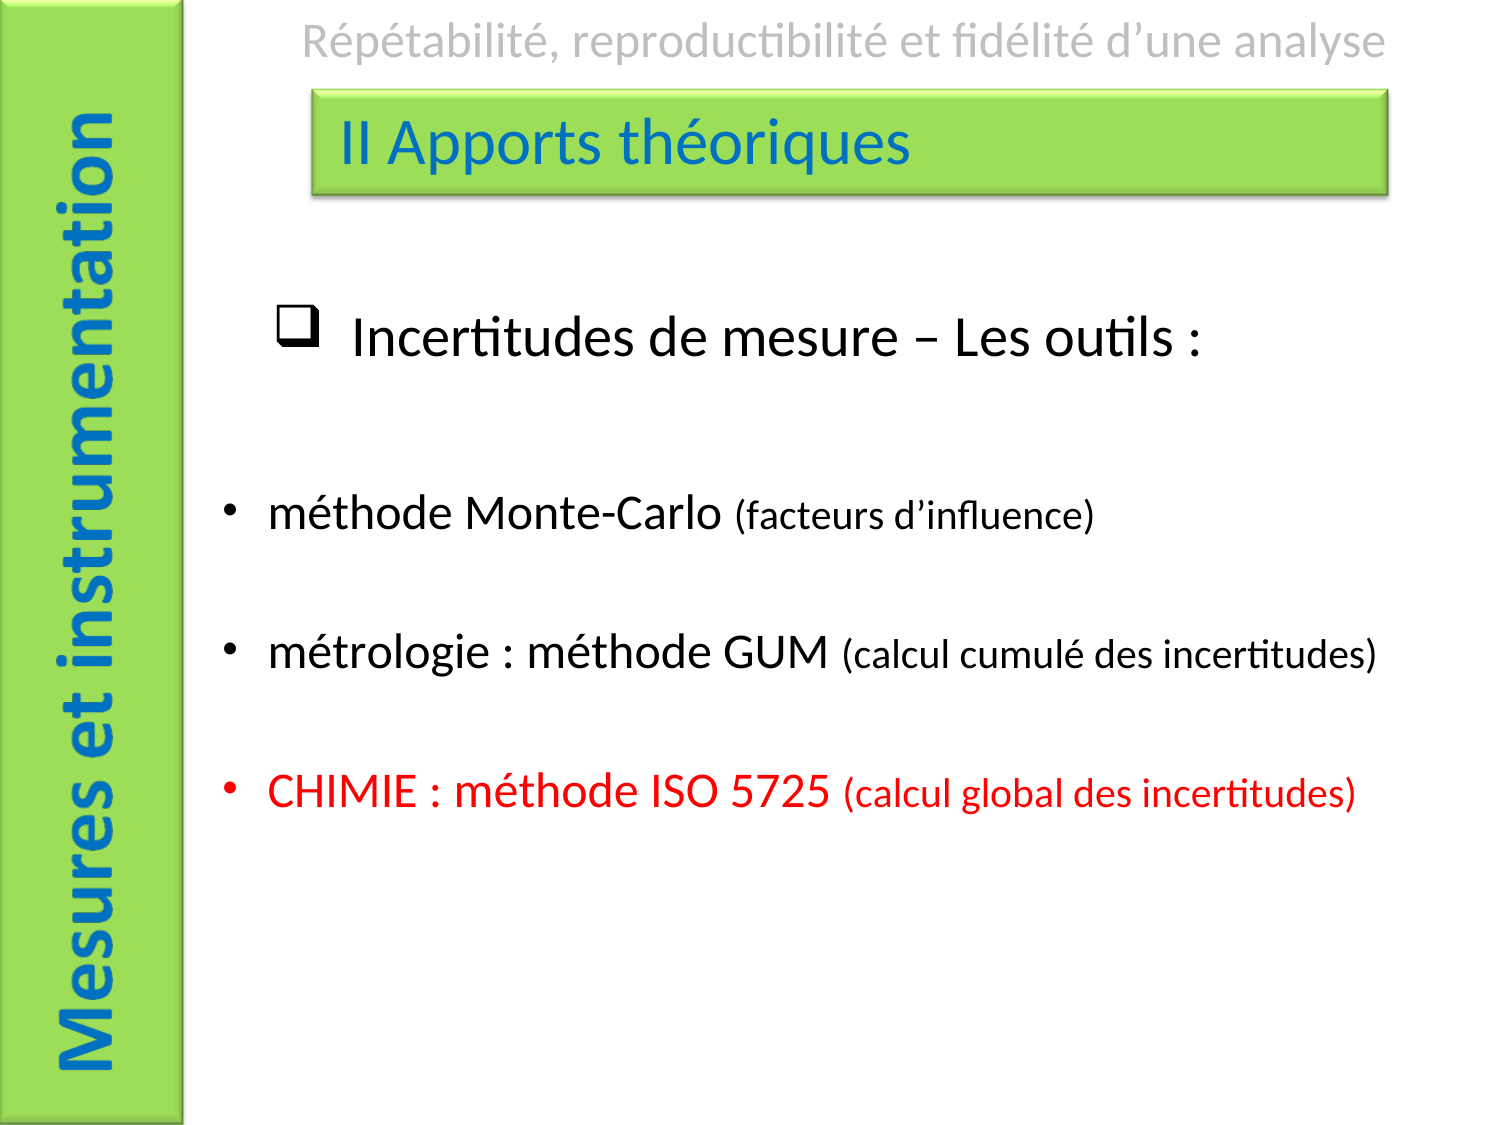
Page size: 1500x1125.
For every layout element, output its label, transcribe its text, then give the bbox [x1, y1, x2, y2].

text_box Incertitudes de mesure – Les outils : [183, 290, 1500, 386]
text_box II Apports théoriques [324, 90, 1388, 186]
text_box Répétabilité, reproductibilité et fidélité d’une analyse [206, 0, 1483, 76]
text_box méthode Monte-Carlo (facteurs d’influence) métrologie : méthode GUM (calcul cumulé des incertitudes) CHIMIE : méthode ISO 5725 (calcul global des incertitudes) [206, 397, 1500, 858]
picture [303, 84, 1397, 209]
picture [0, 0, 192, 1125]
